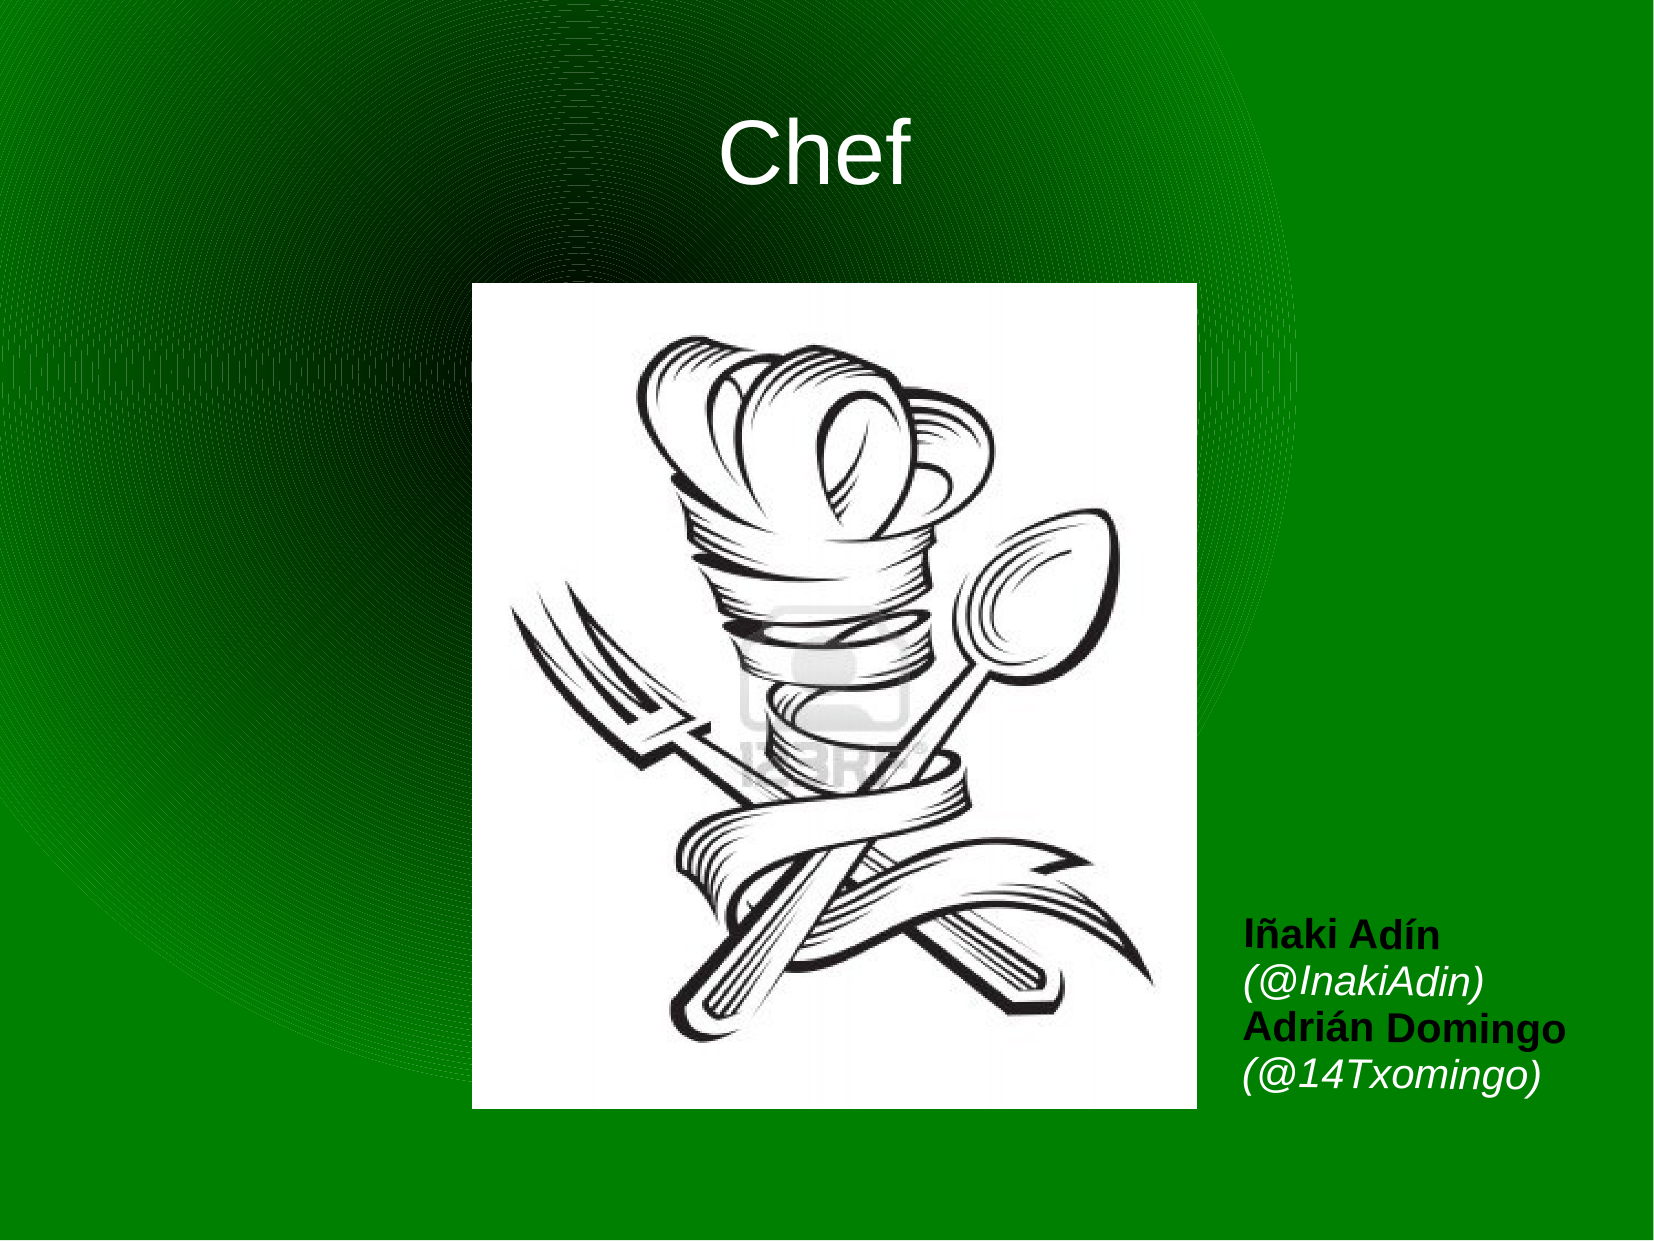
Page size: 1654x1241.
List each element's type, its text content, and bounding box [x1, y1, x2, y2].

picture [472, 283, 1197, 1109]
text_box Iñaki Adín (@InakiAdin) Adrián Domingo (@14Txomingo) [1226, 902, 1607, 1111]
title Chef [82, 49, 1571, 257]
